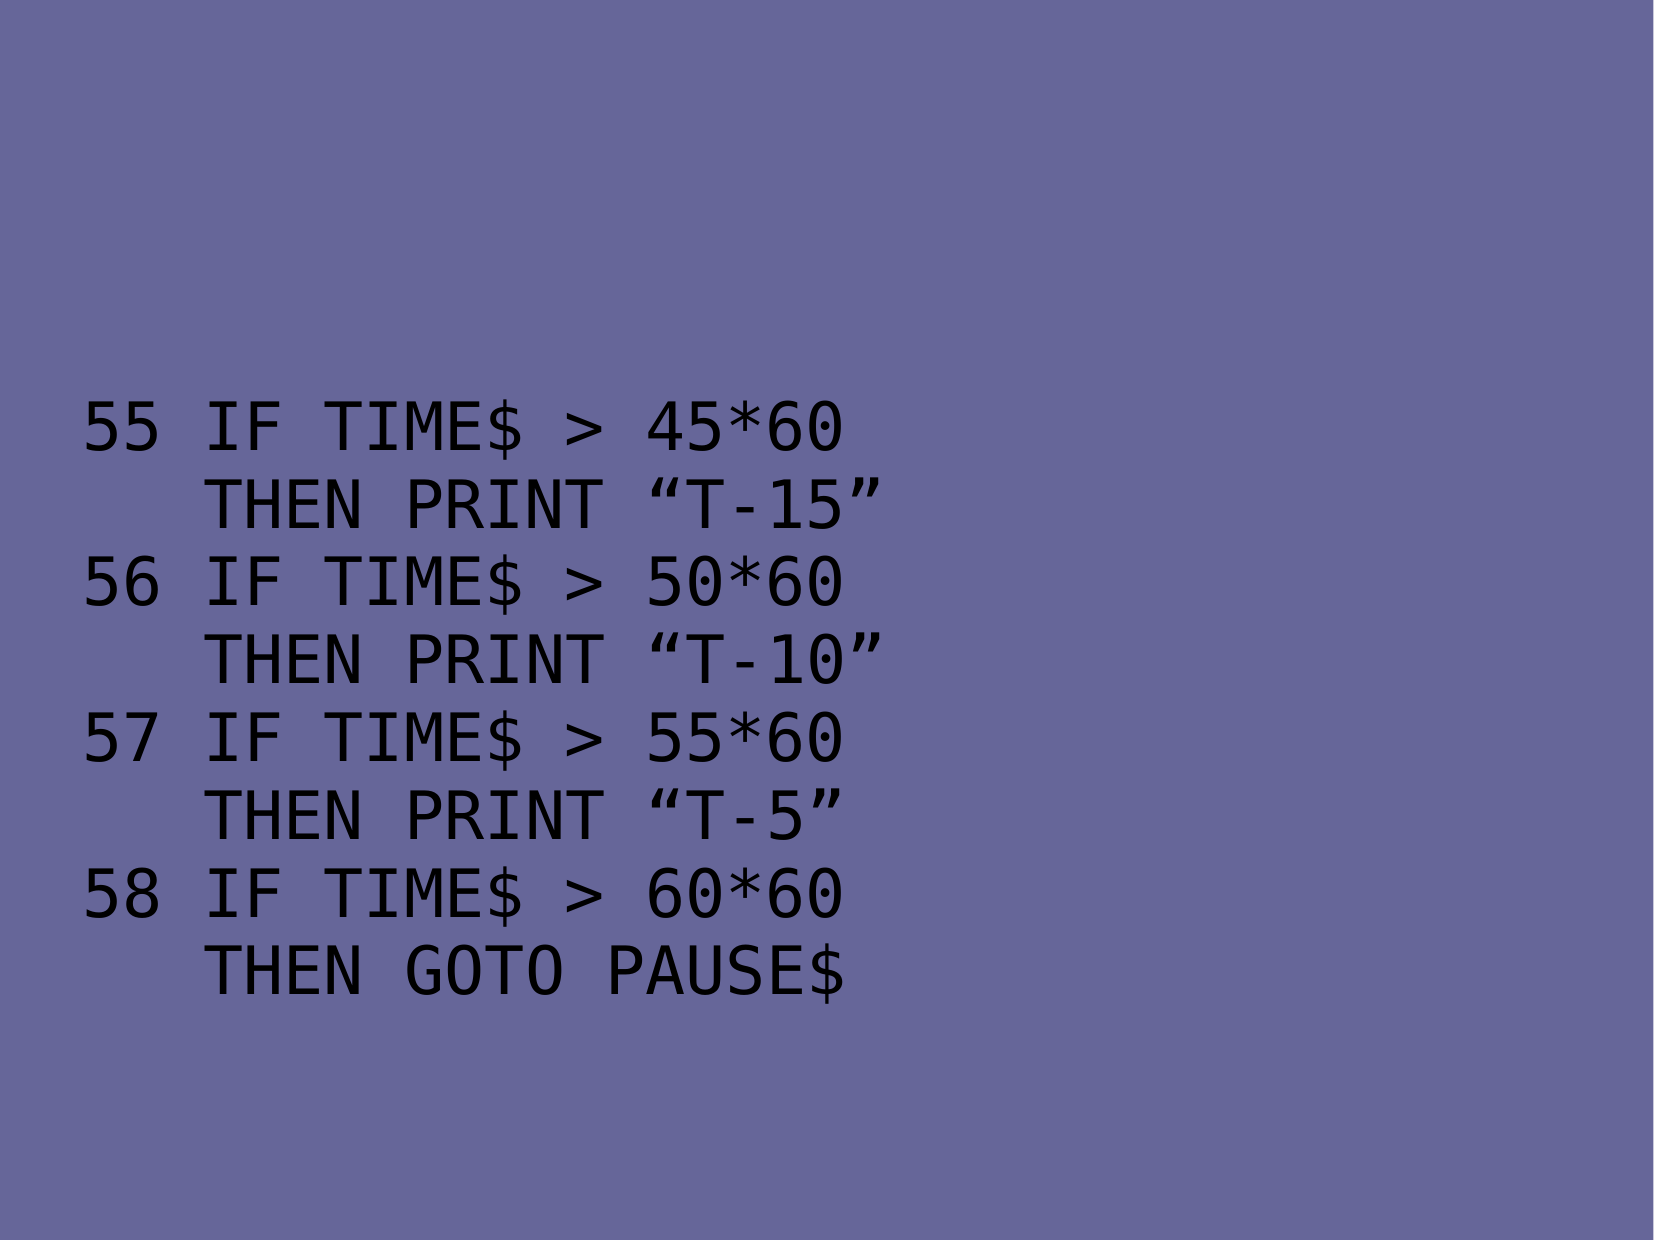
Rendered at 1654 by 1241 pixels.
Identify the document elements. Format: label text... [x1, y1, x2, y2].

subtitle 55 IF TIME$ > 45*60 THEN PRINT “T-15” 56 IF TIME$ > 50*60 THEN PRINT “T-10” 57 IF TIME$ > 55*60 THEN PRINT “T-5” 58 IF TIME$ > 60*60 THEN GOTO PAUSE$ [82, 297, 1571, 1102]
